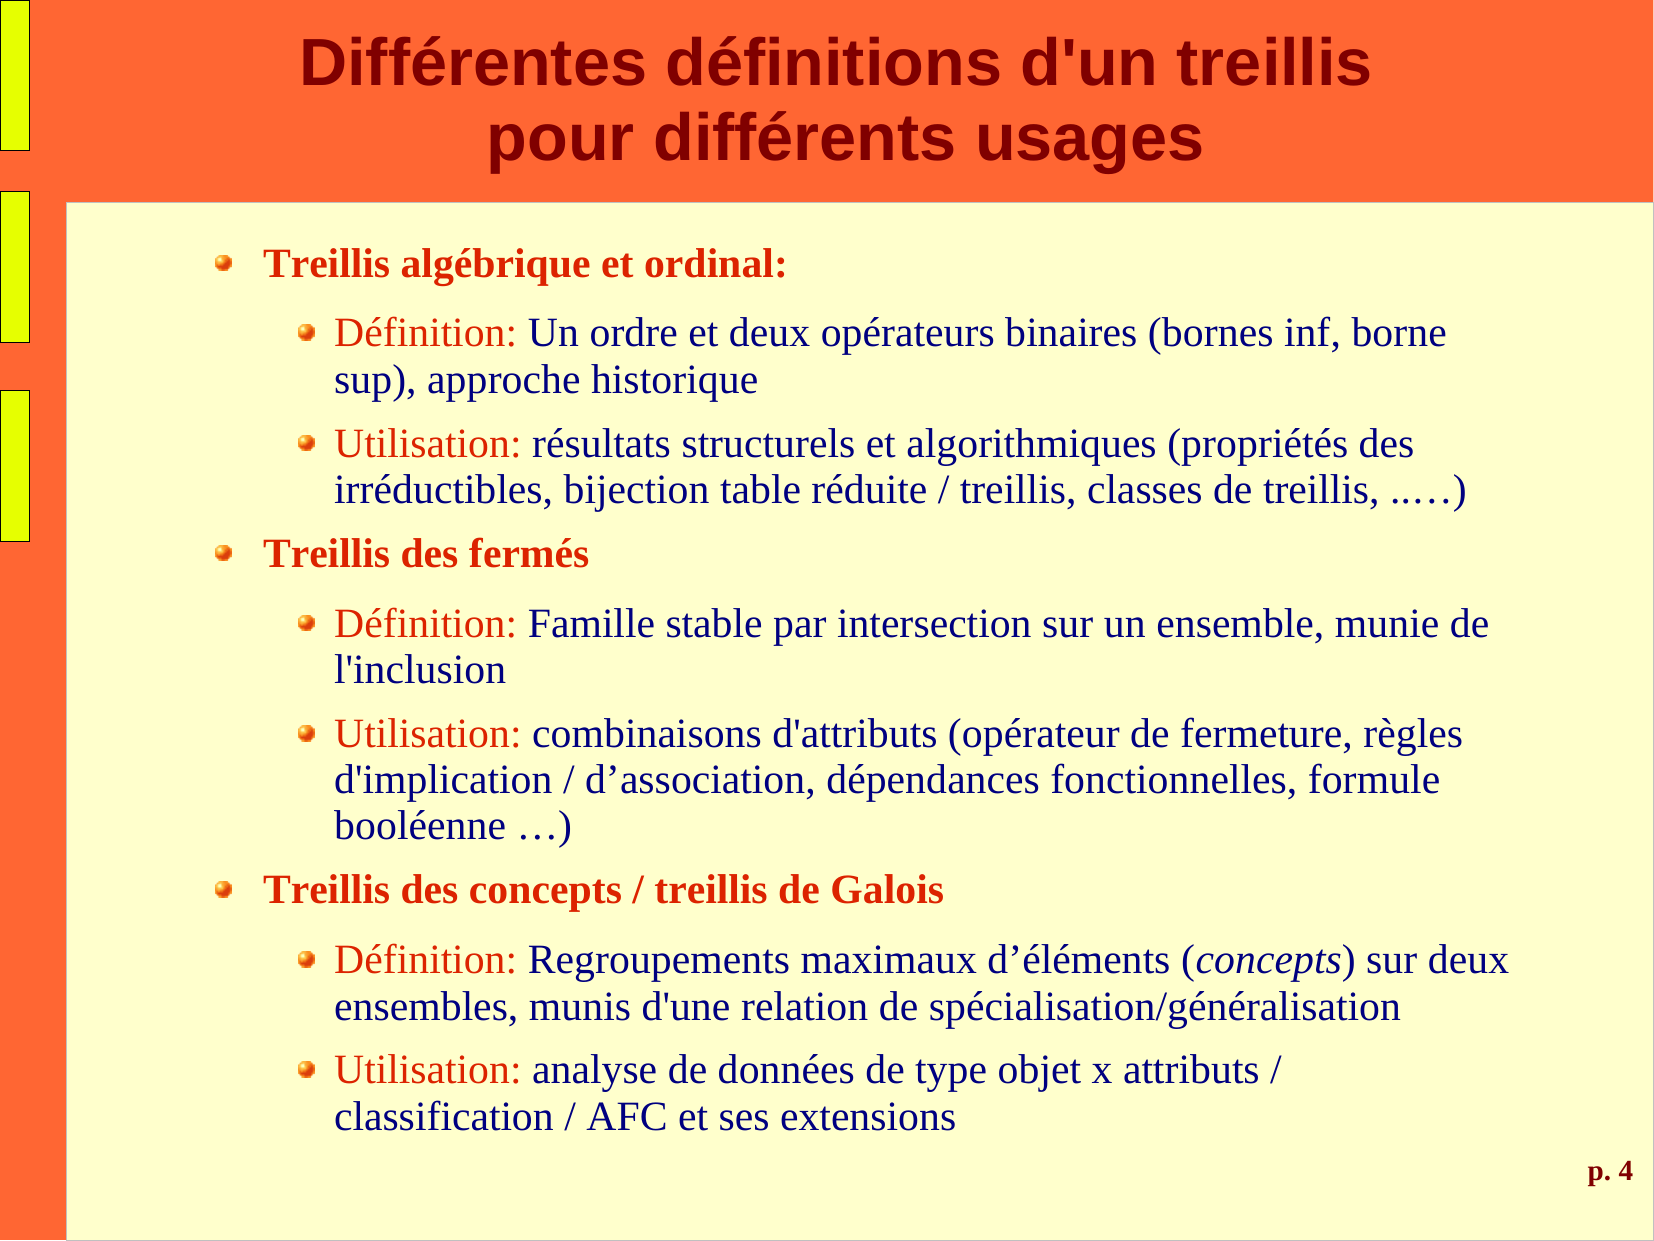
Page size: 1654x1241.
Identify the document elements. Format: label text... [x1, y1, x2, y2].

list Treillis algébrique et ordinal: Définition: Un ordre et deux opérateurs binaires (bornes inf, borne sup), approche historique Utilisation: résultats structurels et algorithmiques (propriétés des irréductibles, bijection table réduite / treillis, classes de treillis, ..…) Treillis des fermés Définition: Famille stable par intersection sur un ensemble, munie de l'inclusion Utilisation: combinaisons d'attributs (opérateur de fermeture, règles d'implication / d’association, dépendances fonctionnelles, formule booléenne …) Treillis des concepts / treillis de Galois Définition: Regroupements maximaux d’éléments (concepts) sur deux ensembles, munis d'une relation de spécialisation/généralisation Utilisation: analyse de données de type objet x attributs / classification / AFC et ses extensions [121, 239, 1534, 1153]
title Différentes définitions d'un treillis pour différents usages [98, 25, 1594, 175]
